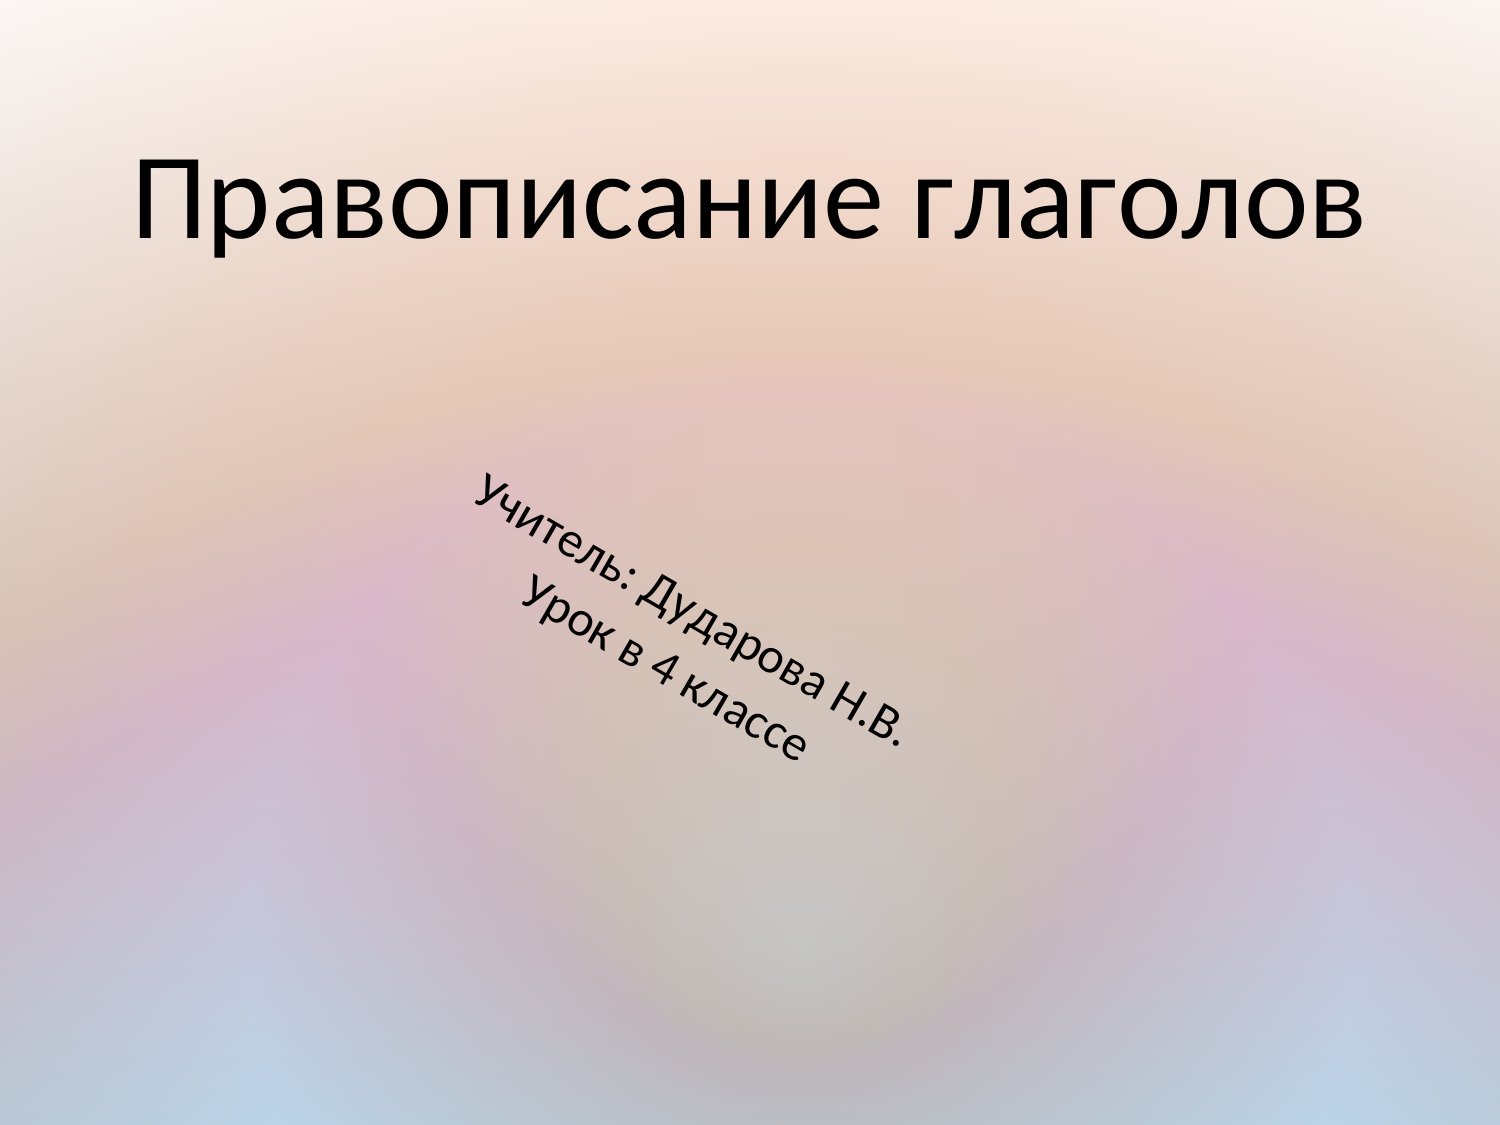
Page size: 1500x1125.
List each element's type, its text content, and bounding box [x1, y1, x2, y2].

subtitle Учитель: Дударова Н.В. Урок в 4 классе [112, 326, 1168, 1104]
title Правописание глаголов [112, 90, 1388, 327]
picture [0, 0, 1500, 1125]
